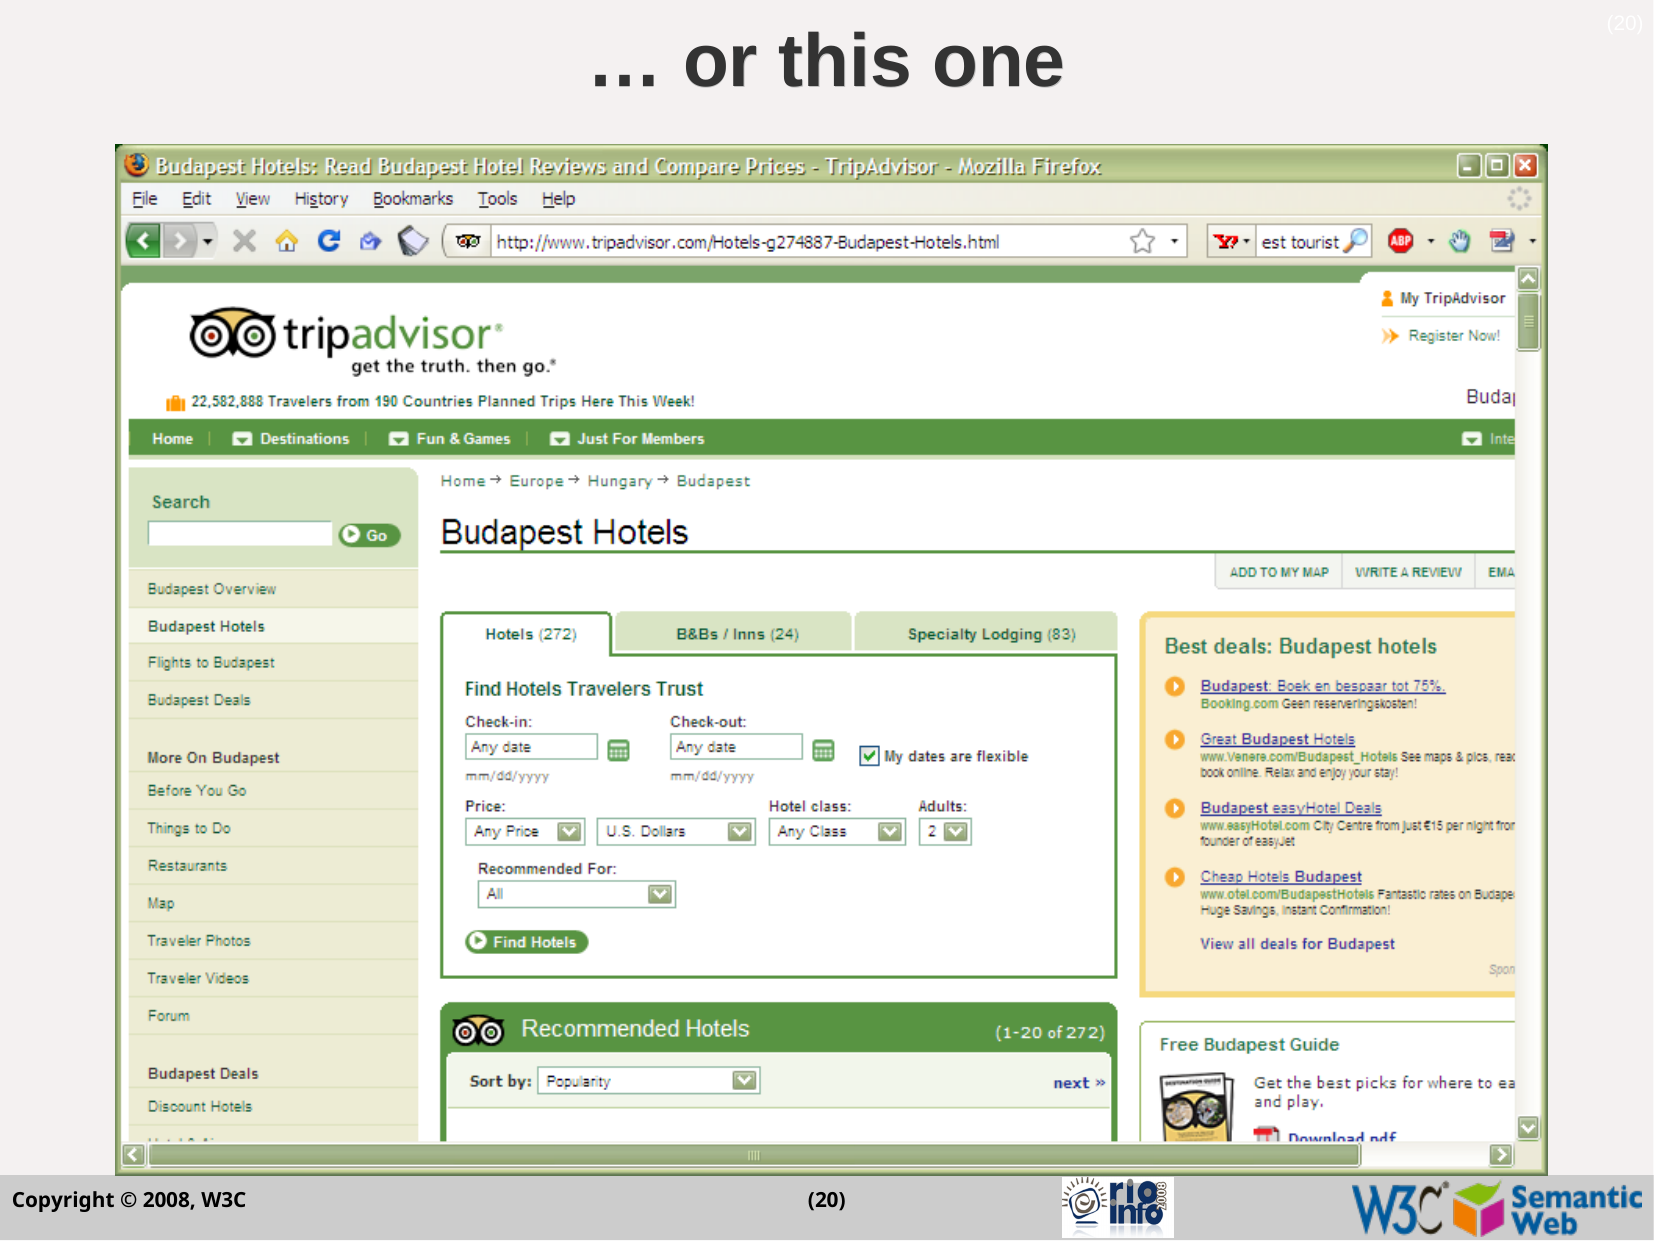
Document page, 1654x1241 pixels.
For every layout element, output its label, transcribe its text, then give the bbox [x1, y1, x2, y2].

title … or this one [0, 0, 1654, 119]
picture [1352, 1178, 1642, 1237]
picture [115, 144, 1548, 1238]
